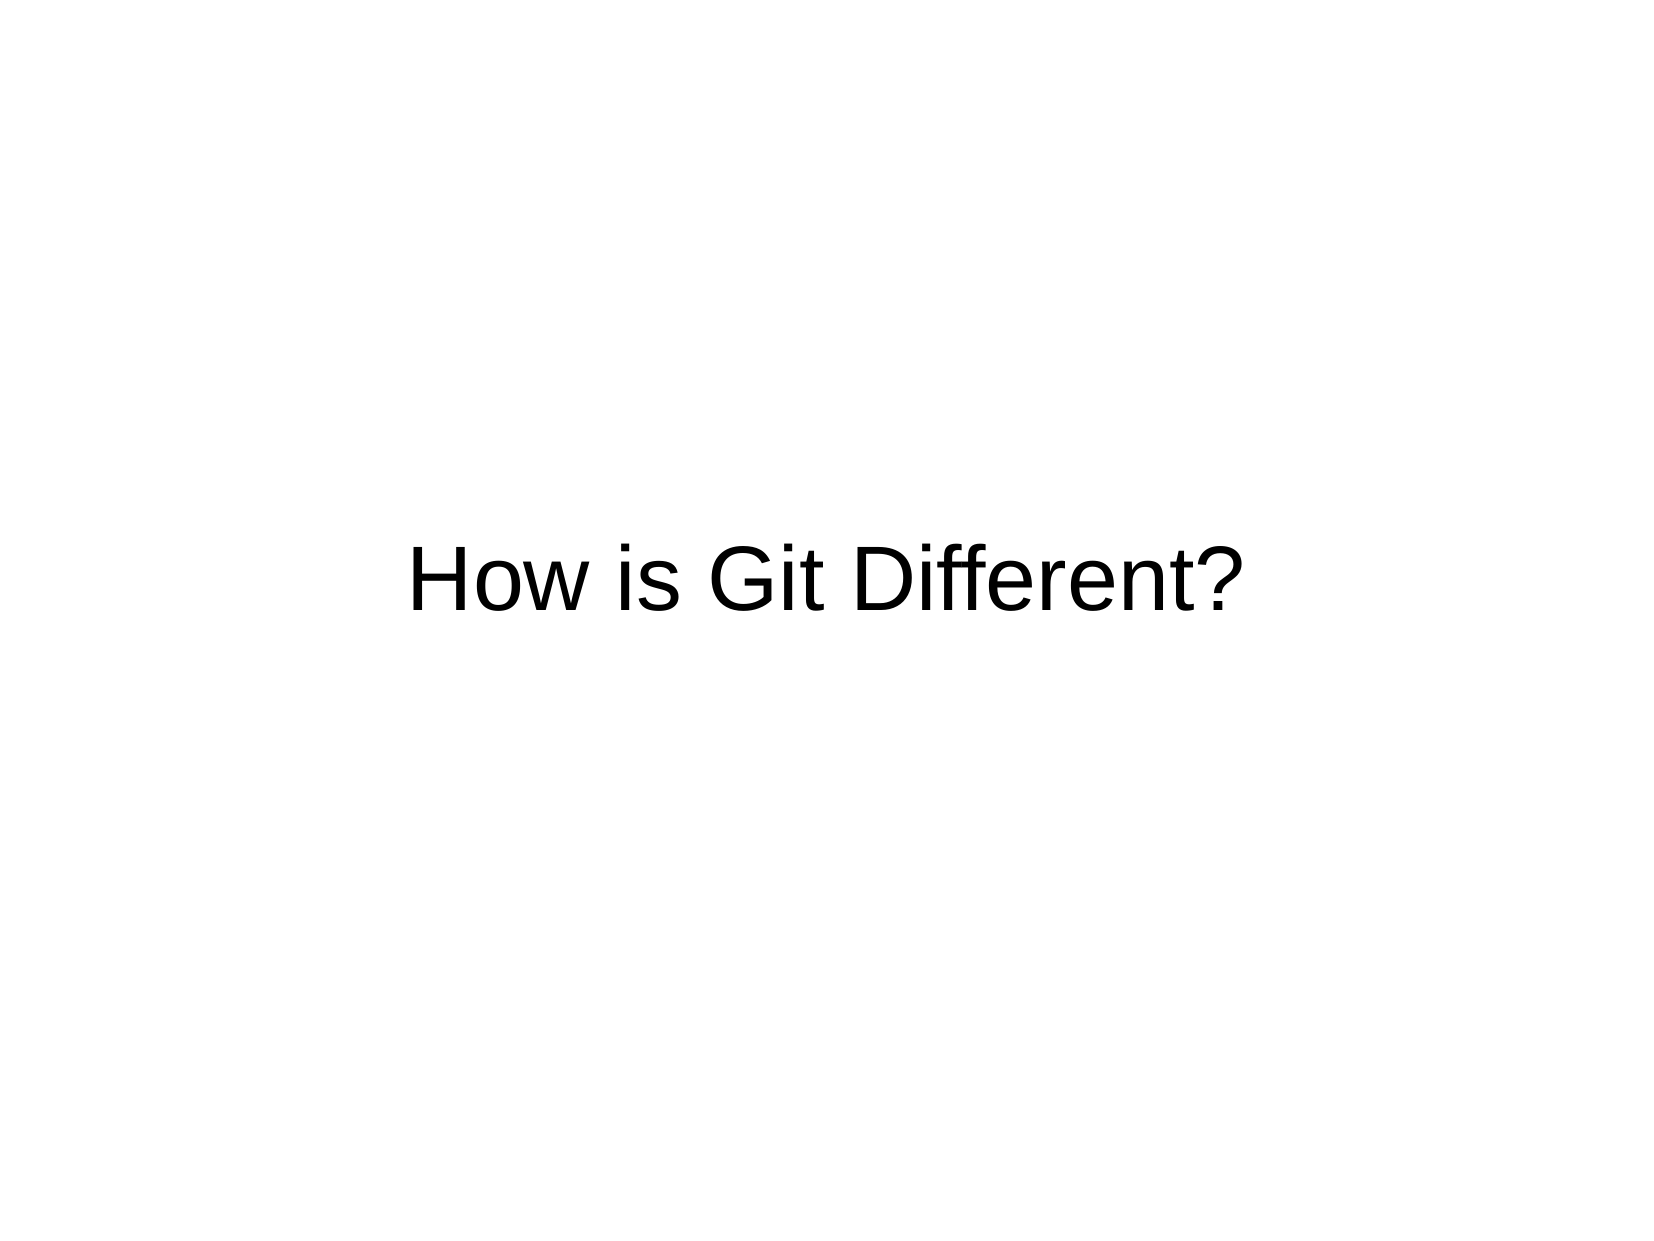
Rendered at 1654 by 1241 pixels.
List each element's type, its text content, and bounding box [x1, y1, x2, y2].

subtitle How is Git Different? [82, 49, 1571, 1109]
